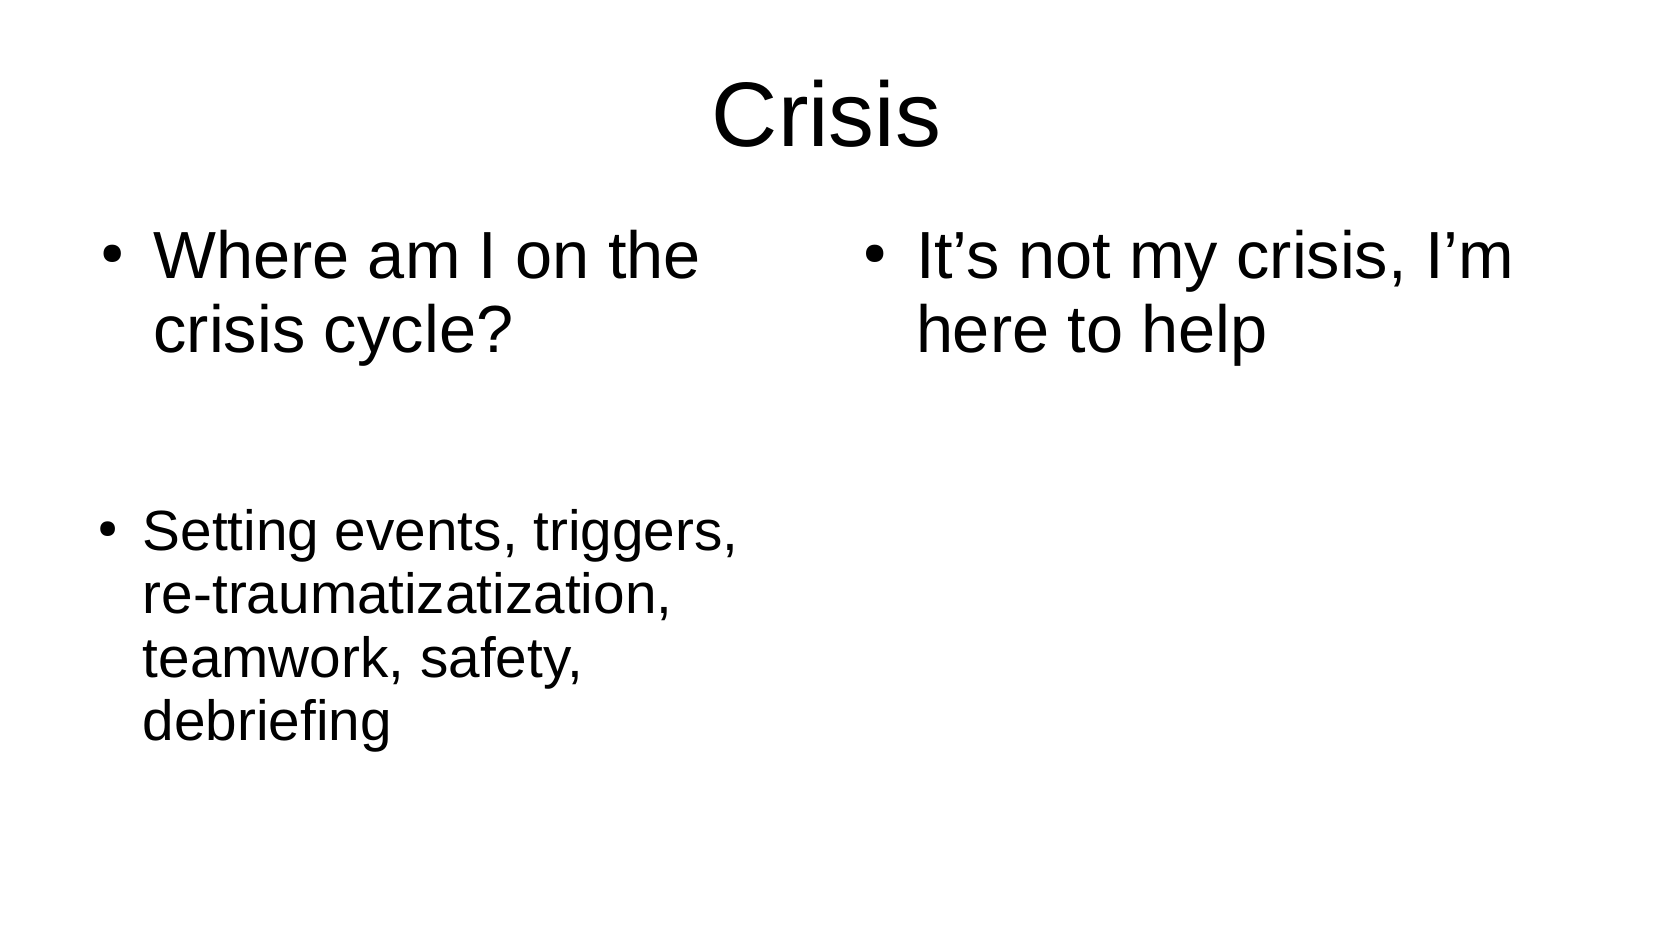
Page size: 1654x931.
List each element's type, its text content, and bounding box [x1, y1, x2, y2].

list It’s not my crisis, I’m here to help [845, 217, 1572, 758]
list Where am I on the crisis cycle? [82, 217, 809, 475]
title Crisis [82, 37, 1571, 193]
list Setting events, triggers, re-traumatizatization, teamwork, safety, debriefing [82, 499, 809, 757]
